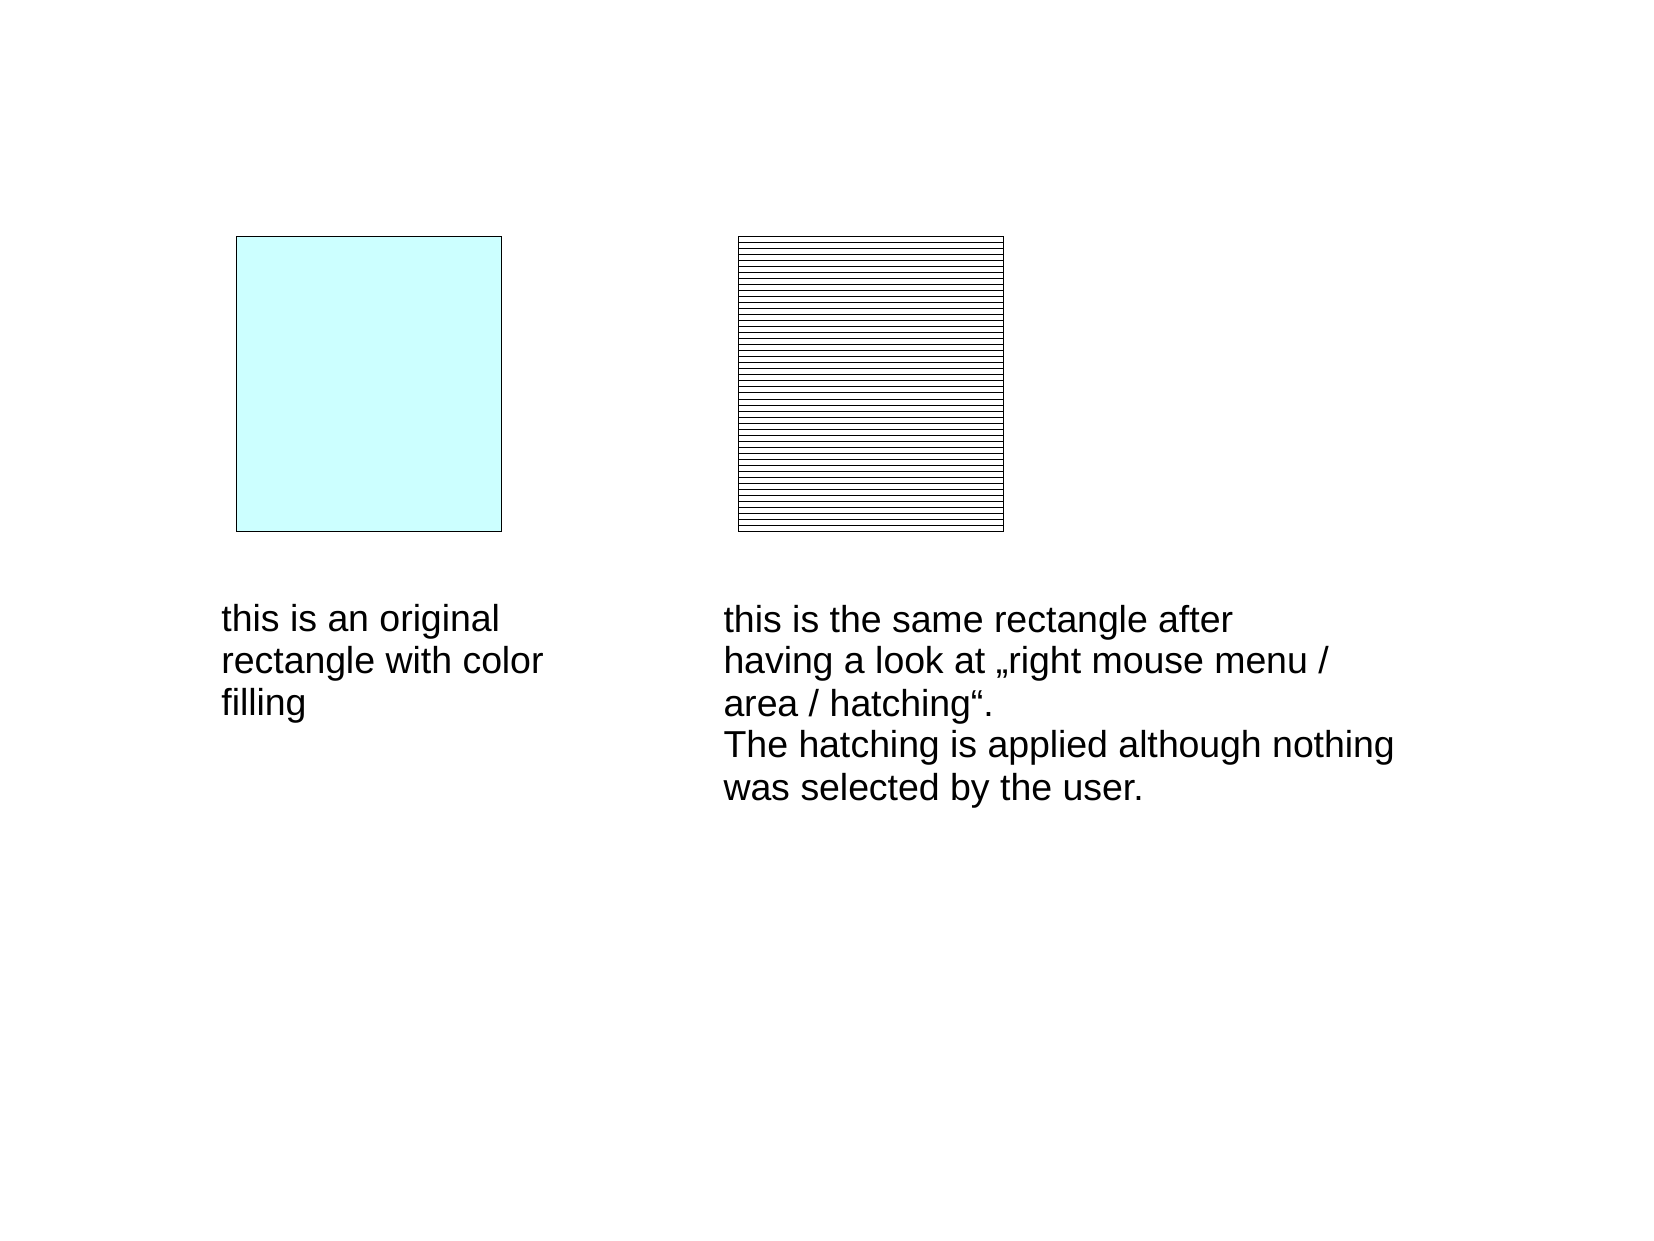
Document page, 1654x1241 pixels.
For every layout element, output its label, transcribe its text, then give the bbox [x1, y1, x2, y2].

text_box [738, 236, 1004, 532]
text_box [236, 236, 502, 532]
text_box this is an original rectangle with color filling [206, 590, 559, 774]
text_box this is the same rectangle after having a look at „right mouse menu / area / hatching“. The hatching is applied although nothing was selected by the user. [708, 590, 1421, 858]
